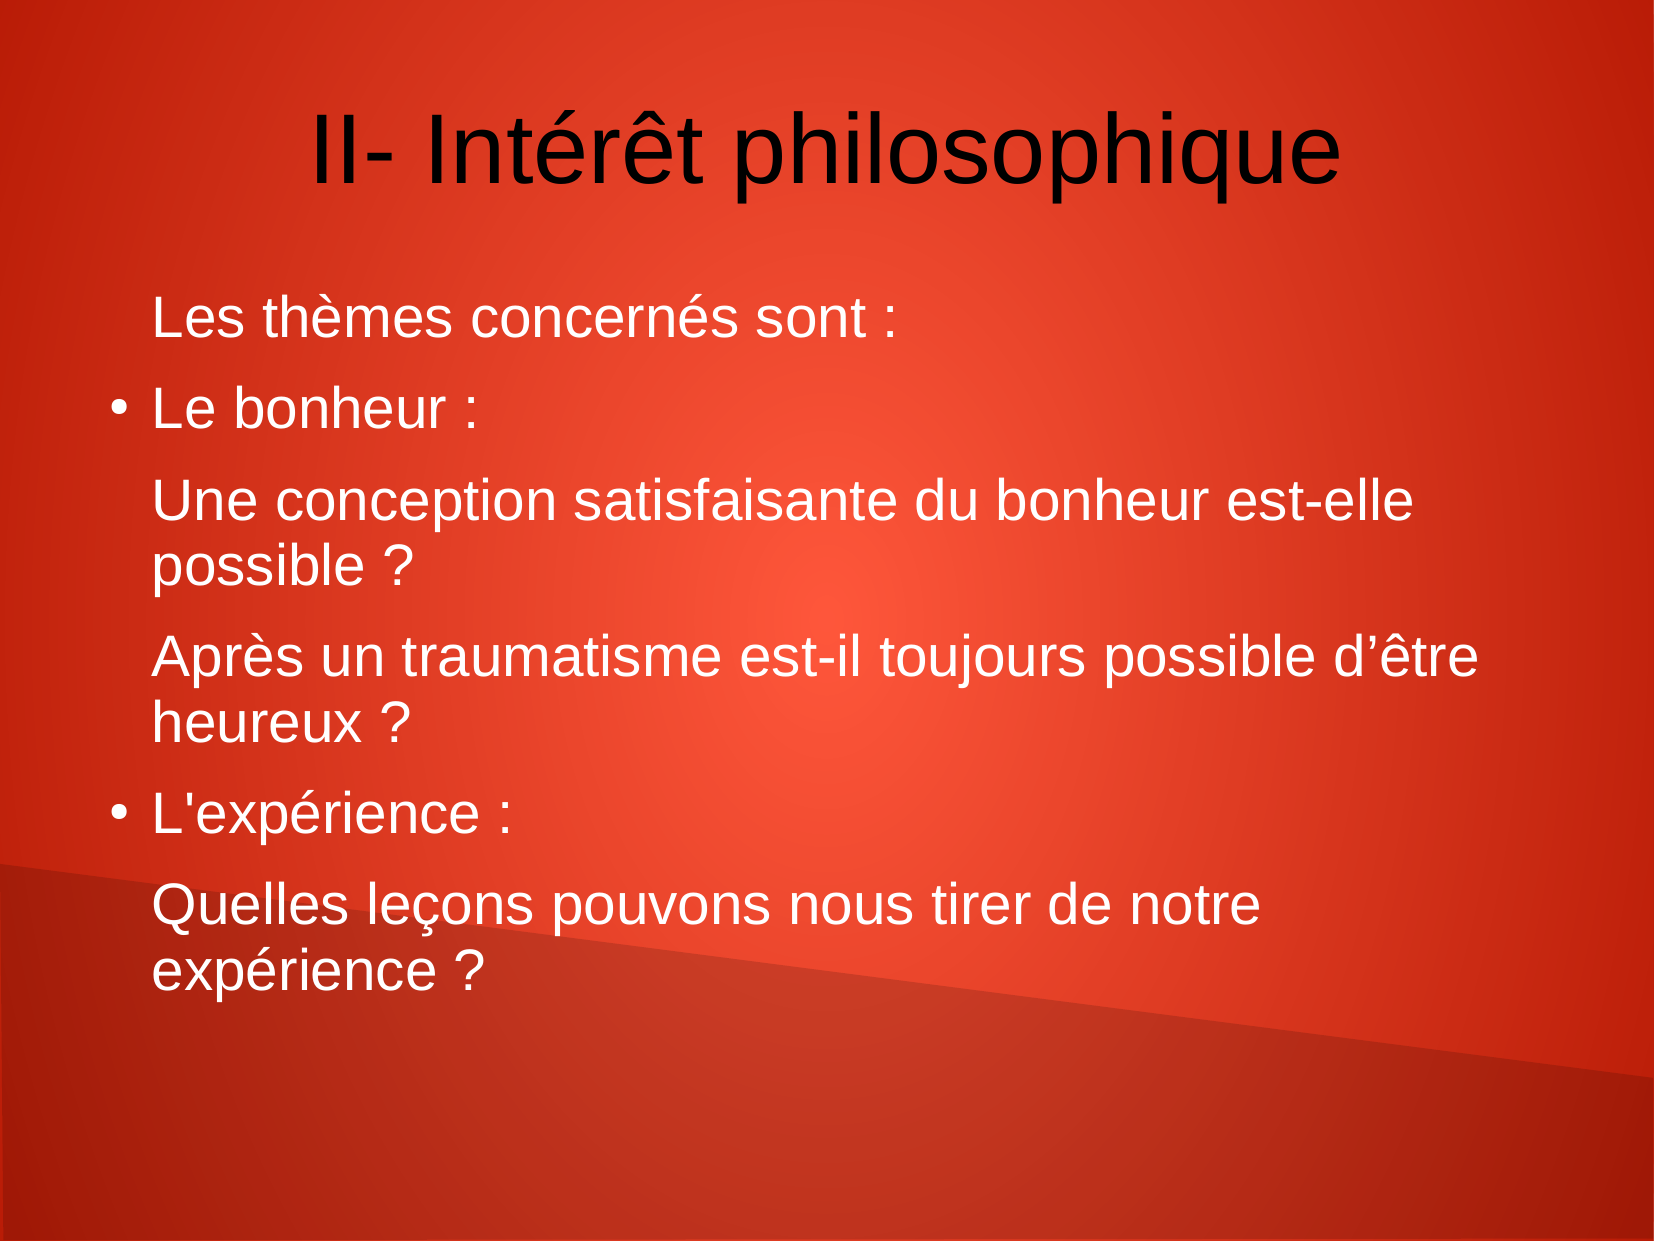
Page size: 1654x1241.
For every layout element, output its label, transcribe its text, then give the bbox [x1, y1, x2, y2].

list Les thèmes concernés sont : Le bonheur : Une conception satisfaisante du bonheur est-elle possible ? Après un traumatisme est-il toujours possible d’être heureux ? L'expérience : Quelles leçons pouvons nous tirer de notre expérience ? [94, 284, 1583, 1004]
title II- Intérêt philosophique [82, 47, 1571, 252]
